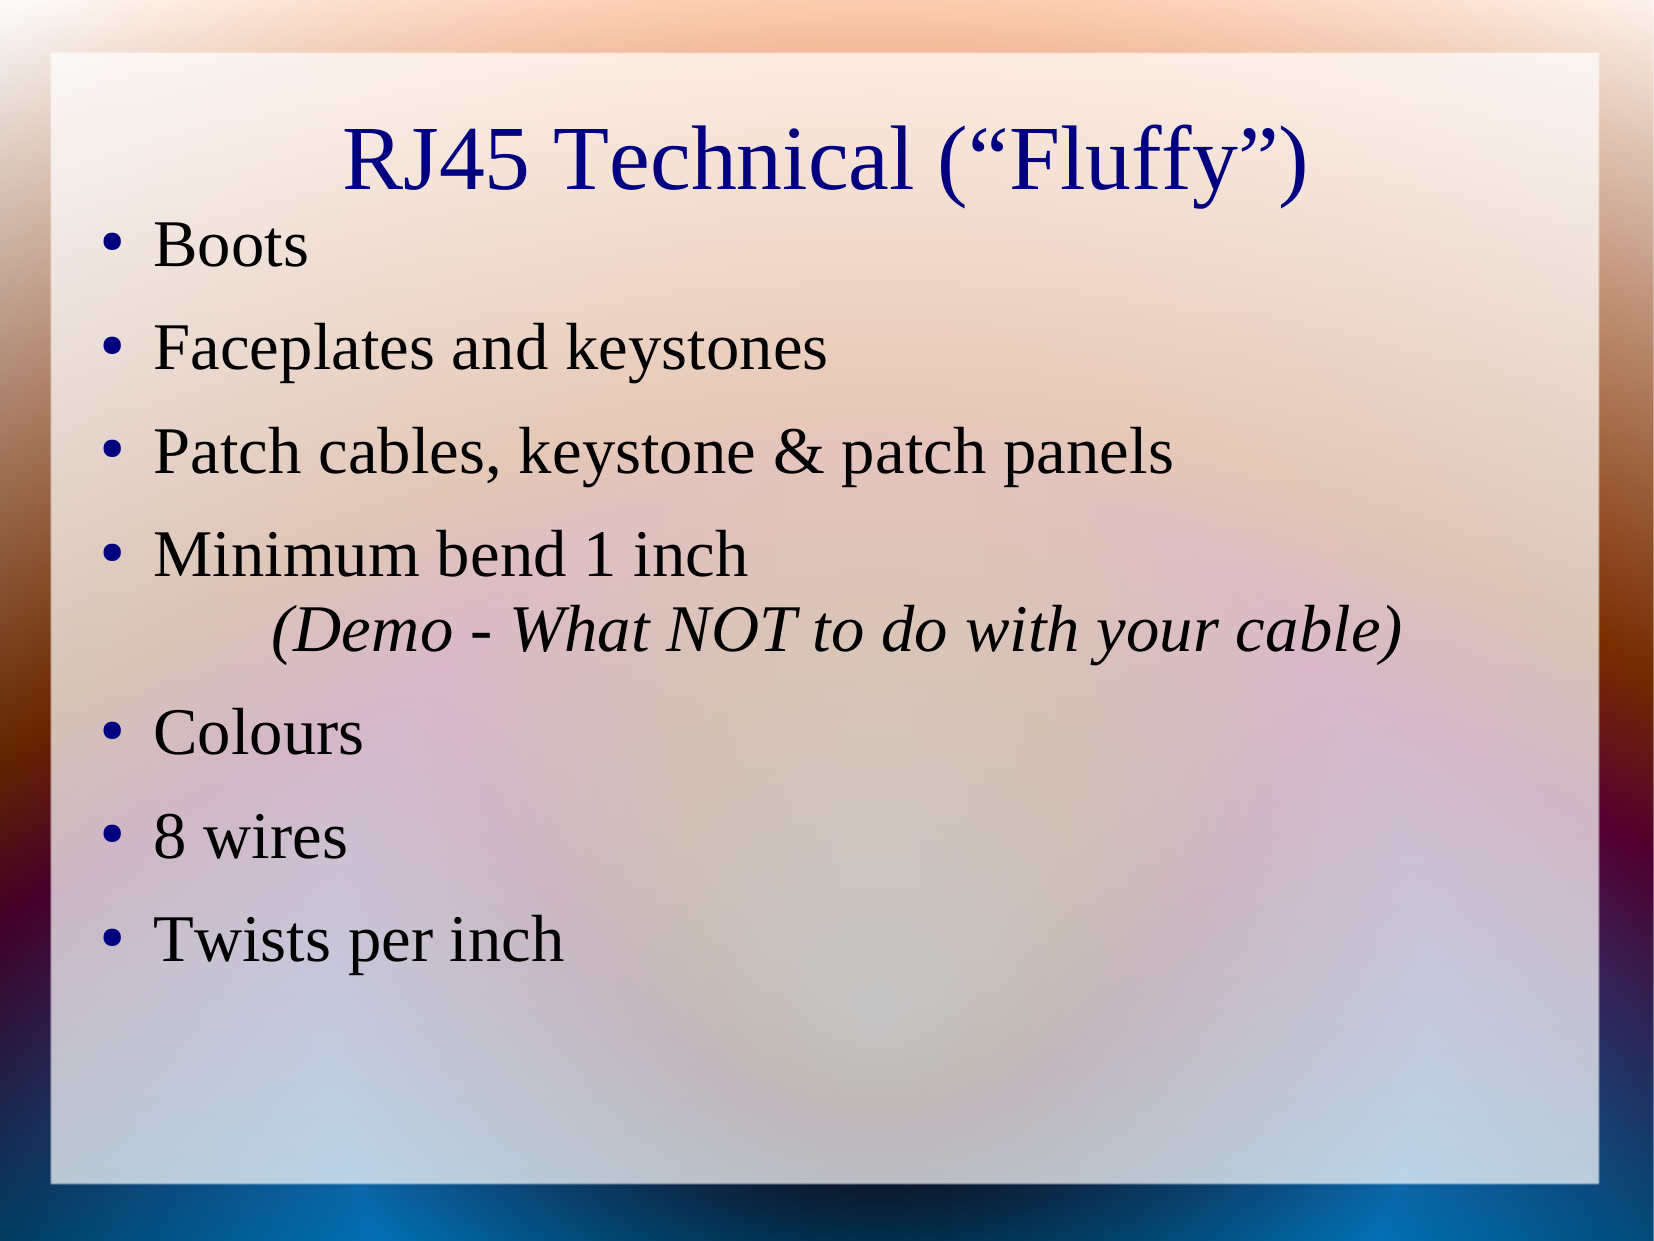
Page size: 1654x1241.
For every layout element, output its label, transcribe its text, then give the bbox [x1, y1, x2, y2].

title RJ45 Technical (“Fluffy”) [82, 55, 1571, 206]
list Boots Faceplates and keystones Patch cables, keystone & patch panels Minimum bend 1 inch (Demo - What NOT to do with your cable) Colours 8 wires Twists per inch [82, 206, 1571, 1229]
picture [0, 0, 1654, 1241]
